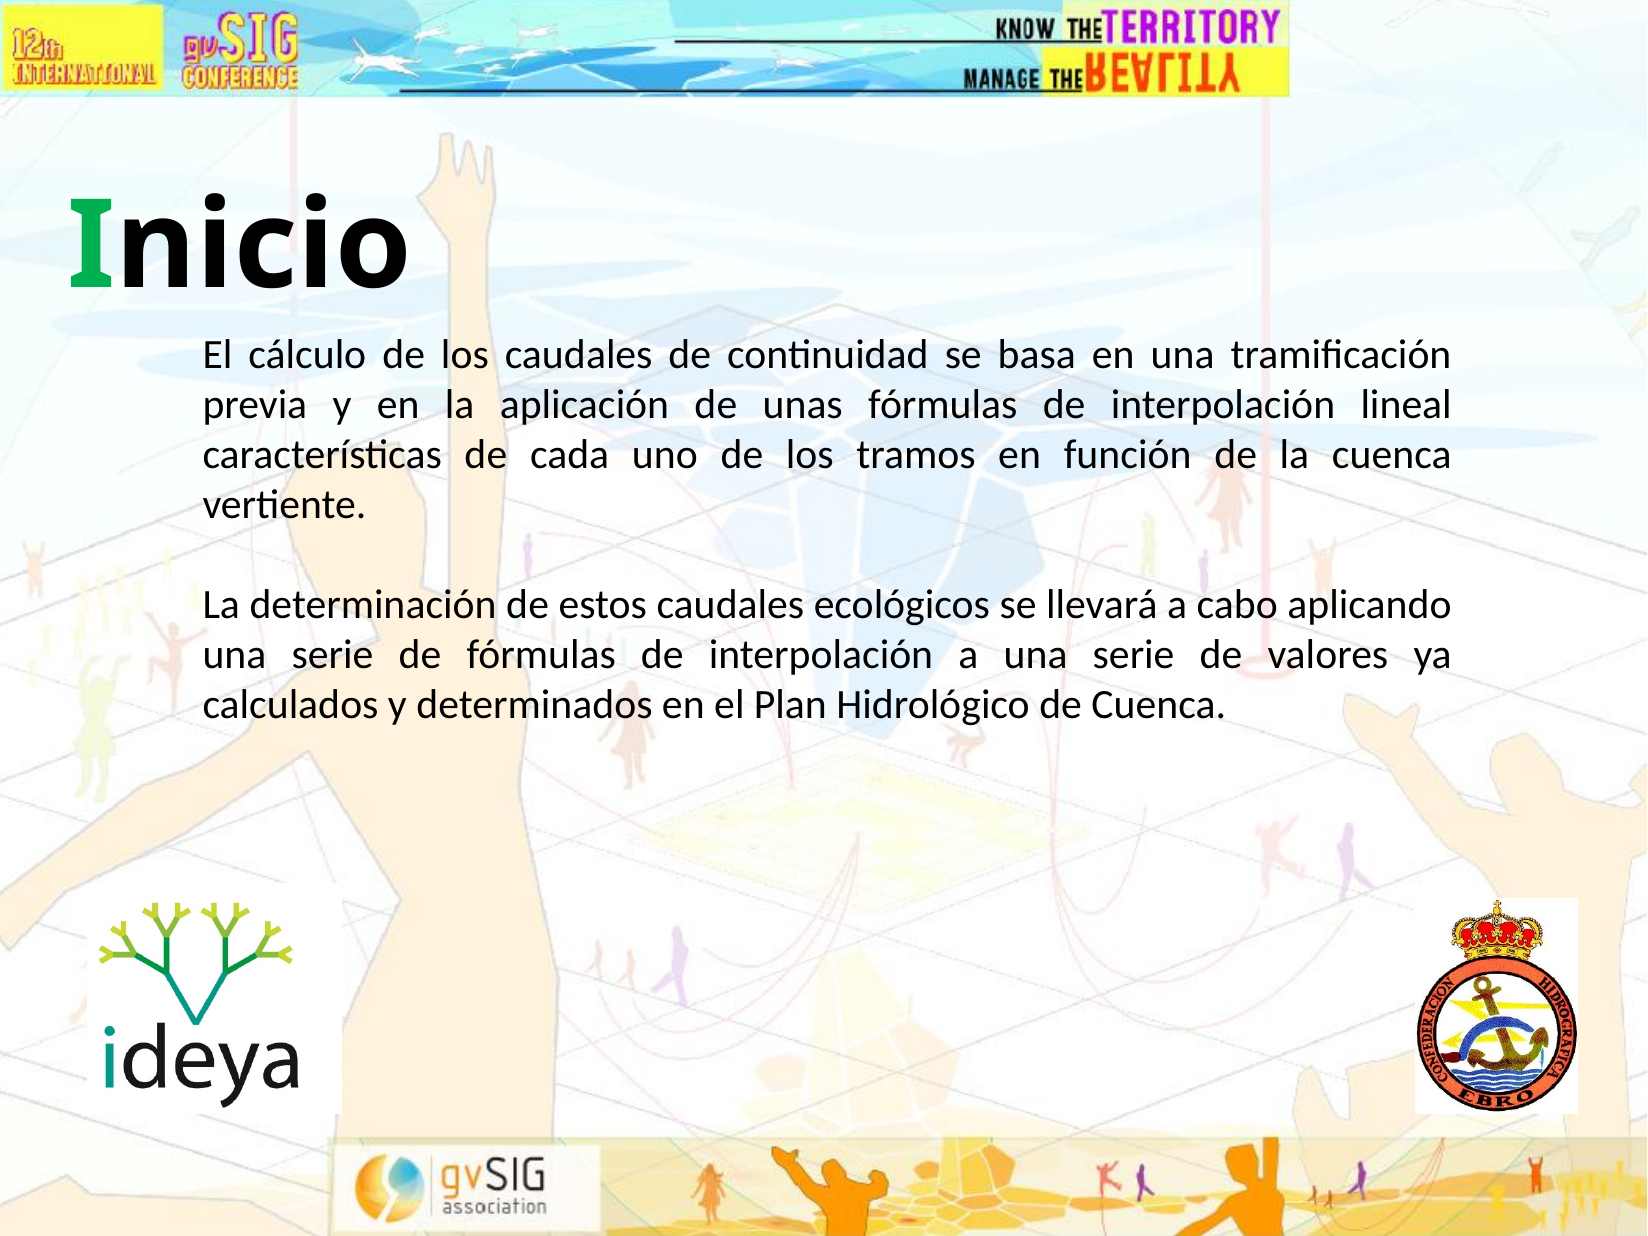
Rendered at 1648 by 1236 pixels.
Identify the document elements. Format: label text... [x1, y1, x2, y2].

text_box El cálculo de los caudales de continuidad se basa en una tramificación previa y en la aplicación de unas fórmulas de interpolación lineal características de cada uno de los tramos en función de la cuenca vertiente. La determinación de estos caudales ecológicos se llevará a cabo aplicando una serie de fórmulas de interpolación a una serie de valores ya calculados y determinados en el Plan Hidrológico de Cuenca. [187, 319, 1468, 785]
picture [0, 0, 1648, 1236]
title Inicio [32, 155, 447, 320]
